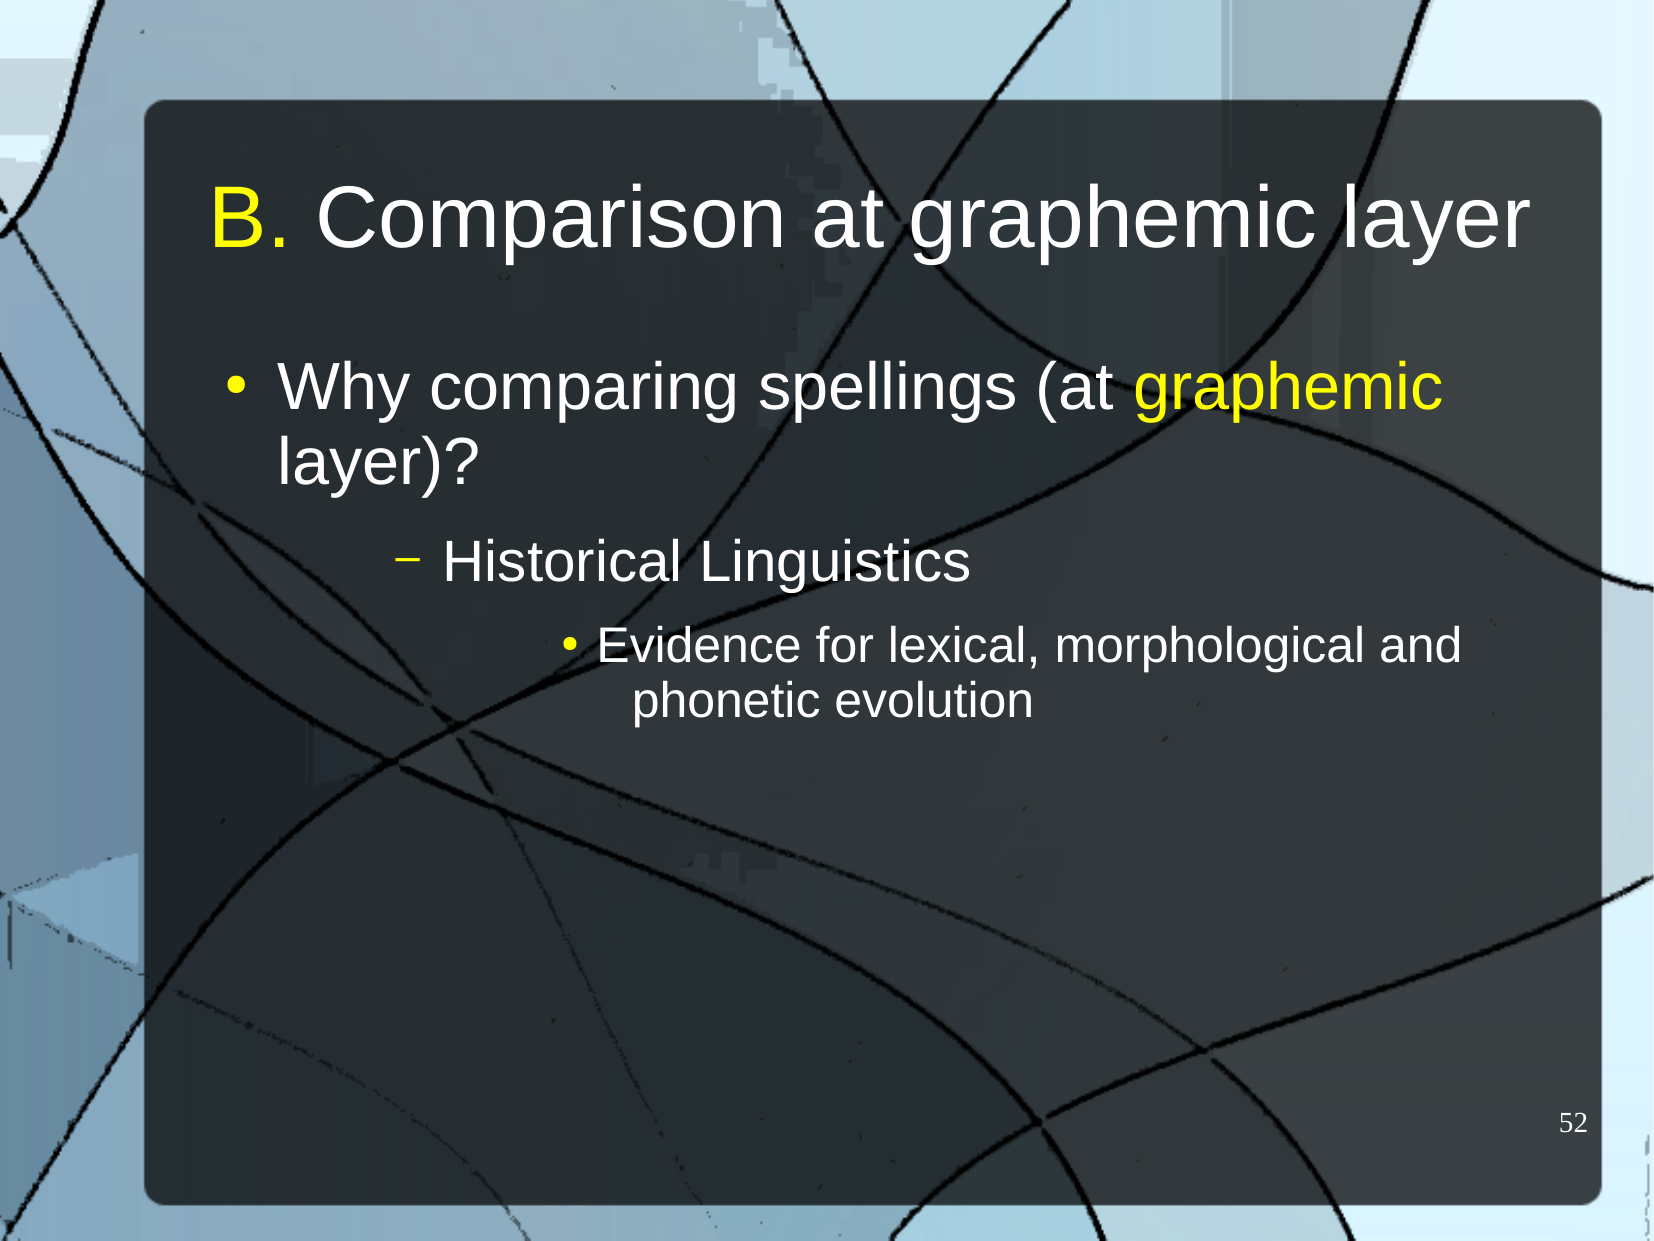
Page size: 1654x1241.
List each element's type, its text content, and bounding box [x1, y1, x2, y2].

list Why comparing spellings (at graphemic layer)? Historical Linguistics Evidence for lexical, morphological and phonetic evolution [206, 349, 1571, 1069]
picture [0, 0, 1654, 1241]
title B. Comparison at graphemic layer [159, 108, 1583, 325]
